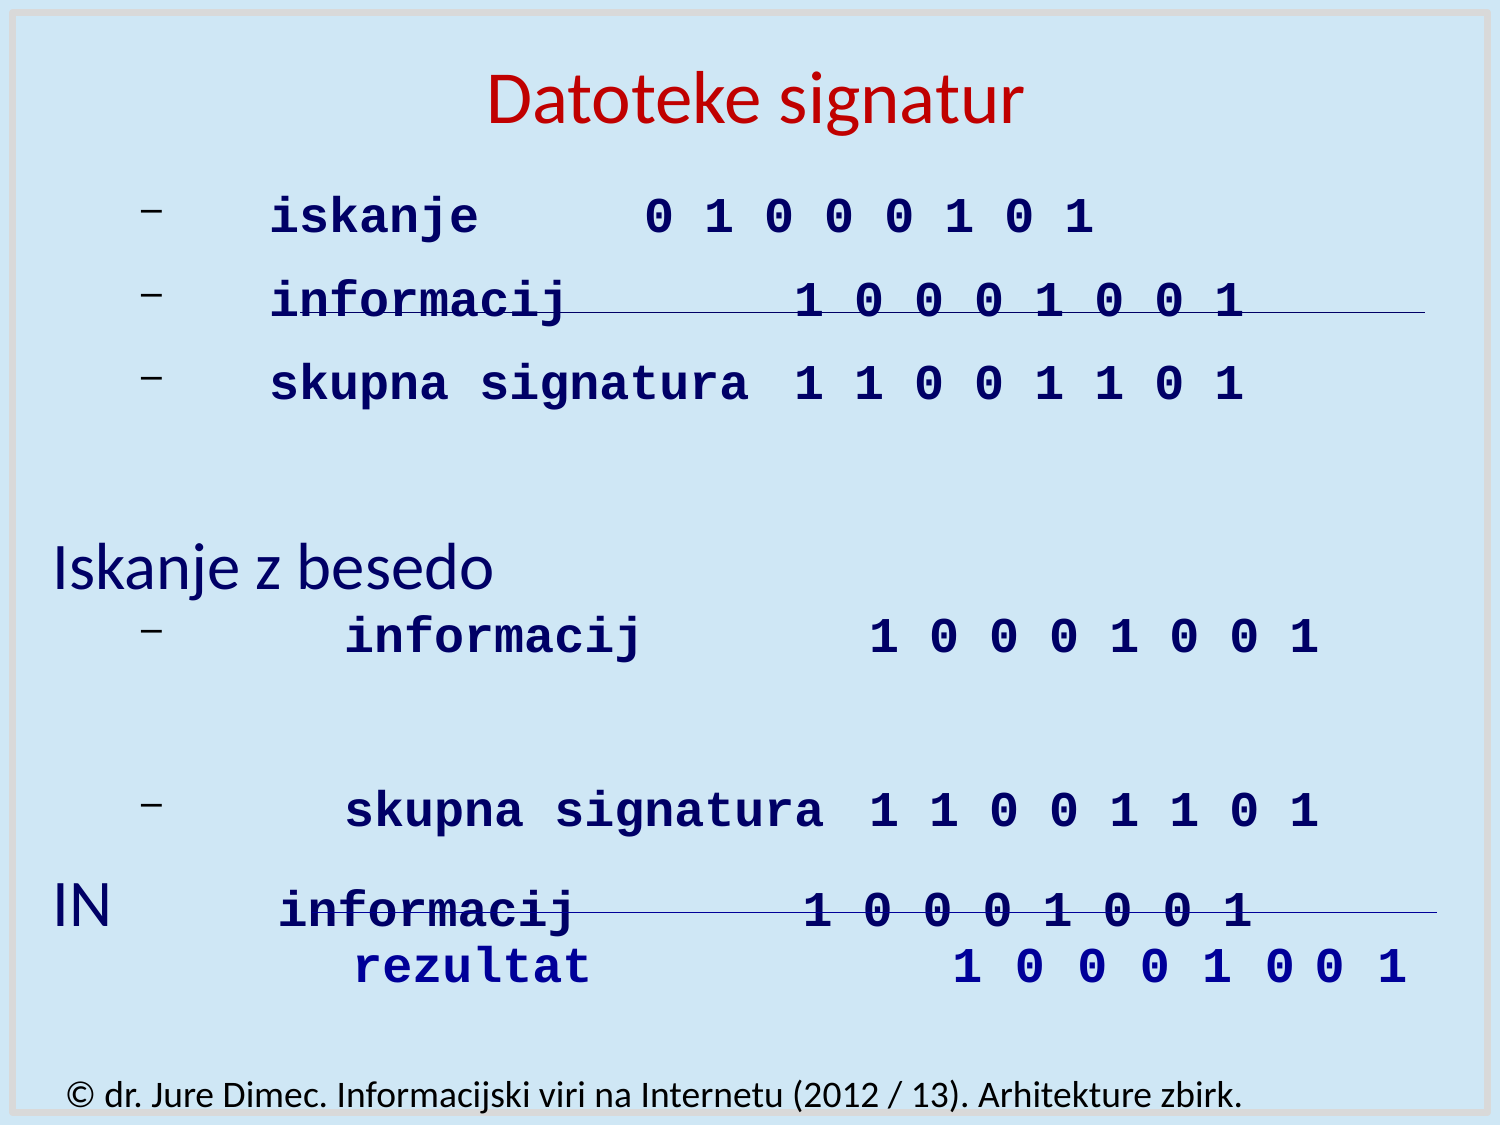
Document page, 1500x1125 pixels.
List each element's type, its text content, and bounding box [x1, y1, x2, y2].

text_box 0 [1062, 924, 1125, 1000]
text_box 1 [937, 924, 999, 1000]
text_box 0 [1299, 924, 1375, 1000]
text_box 0 [1249, 924, 1299, 1000]
text_box 1 [1375, 924, 1450, 1000]
footer © dr. Jure Dimec. Informacijski viri na Internetu (2012 / 13). Arhitekture zbirk. [50, 1062, 1300, 1103]
text_box 0 [1125, 924, 1187, 1000]
list iskanje 0 1 0 0 0 1 0 1 informacij 1 0 0 0 1 0 0 1 skupna signatura 1 1 0 0 1 1 0 1 Iskanje z besedo informacij 1 0 0 0 1 0 0 1 skupna signatura 1 1 0 0 1 1 0 1 IN informacij 1 0 0 0 1 0 0 1 [37, 174, 1475, 1050]
text_box 0 [999, 924, 1062, 1000]
title Datoteke signatur [37, 37, 1475, 150]
text_box 1 [1187, 924, 1249, 1000]
text_box rezultat [337, 924, 638, 1000]
